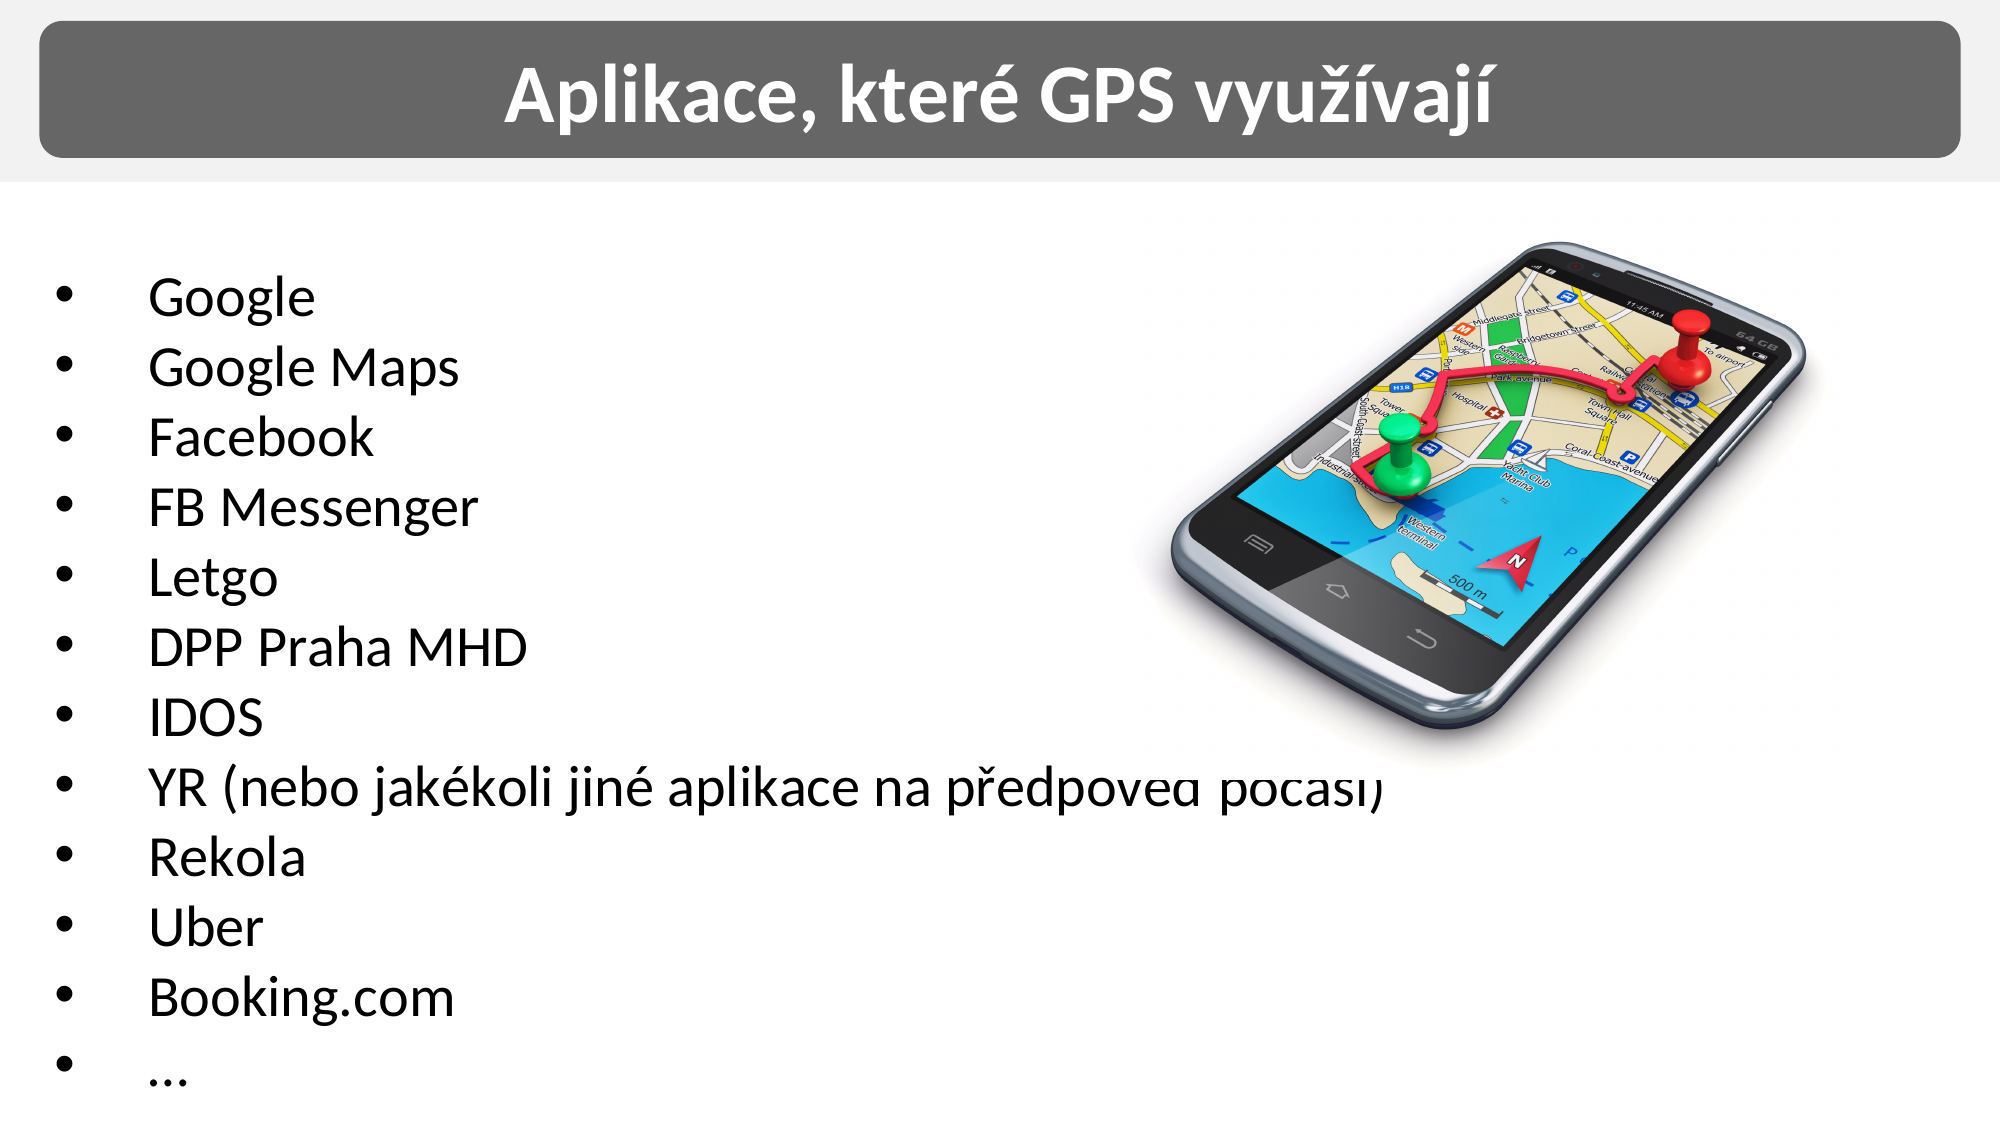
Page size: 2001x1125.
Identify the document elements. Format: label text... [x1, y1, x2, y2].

picture [1112, 202, 1850, 780]
text_box [0, 0, 2000, 182]
text_box Google Google Maps Facebook FB Messenger Letgo DPP Praha MHD IDOS YR (nebo jakékoli jiné aplikace na předpověď počasí) Rekola Uber Booking.com … [39, 251, 1961, 1106]
text_box Aplikace, které GPS využívají [39, 20, 1961, 158]
